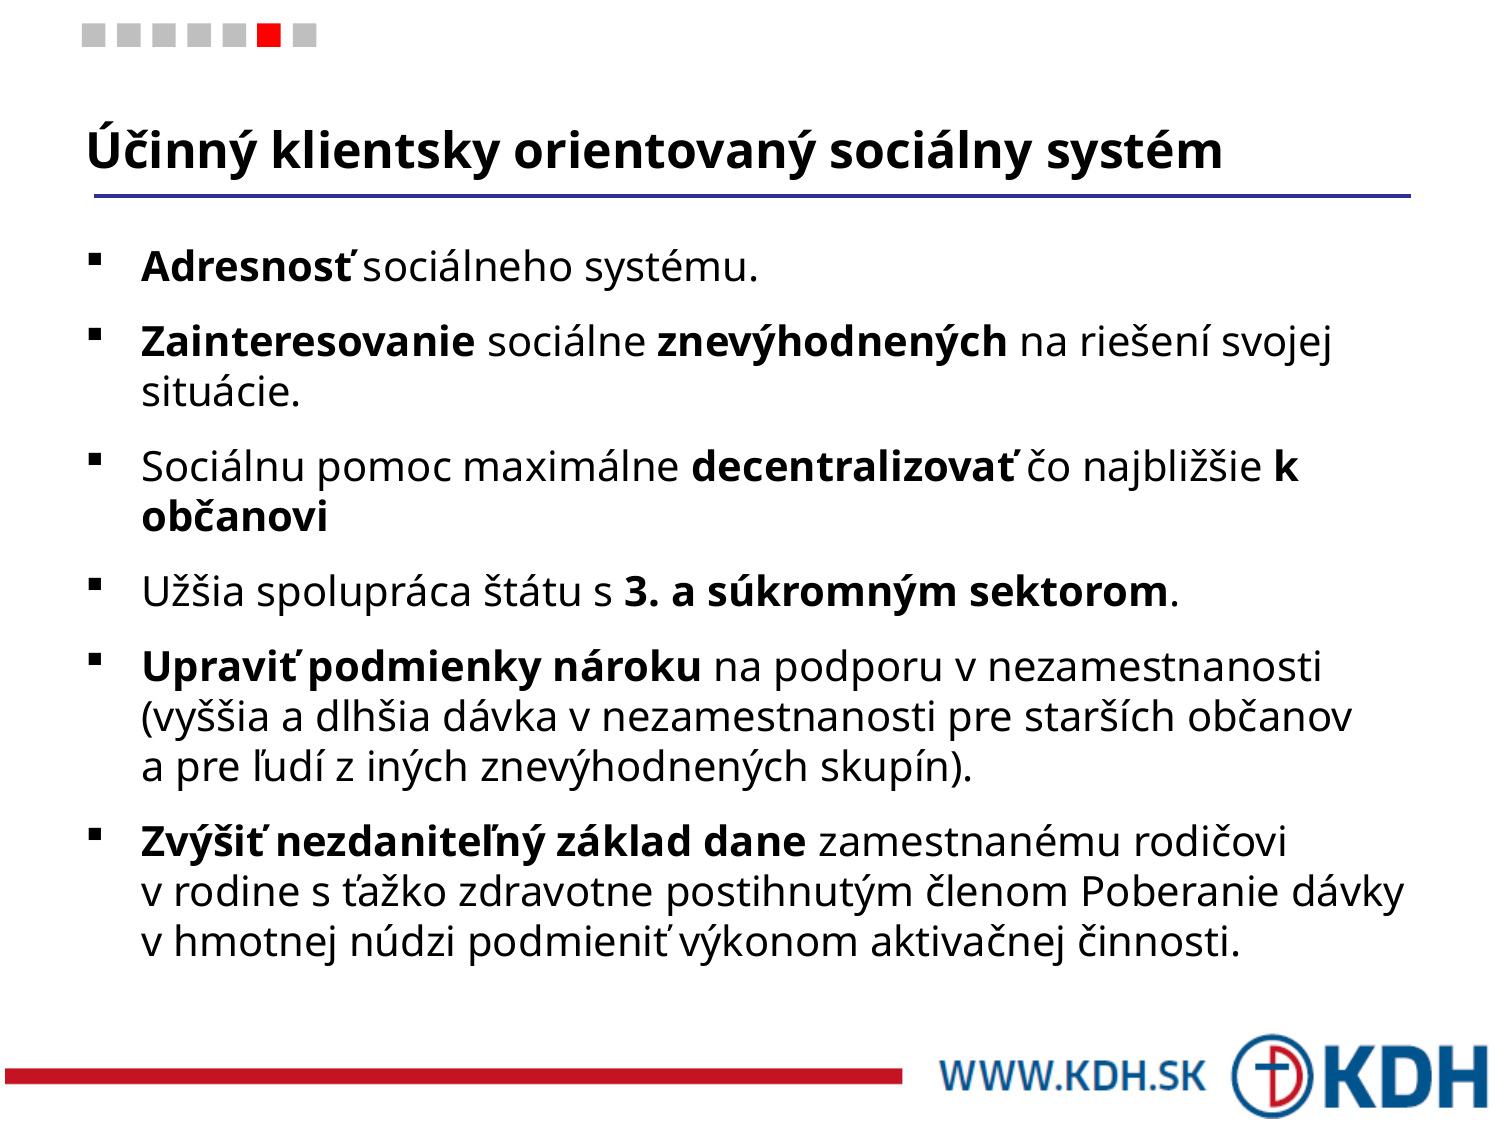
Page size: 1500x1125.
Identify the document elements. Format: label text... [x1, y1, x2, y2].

text_box [152, 23, 176, 47]
text_box [187, 23, 211, 47]
list Adresnosť sociálneho systému. Zainteresovanie sociálne znevýhodnených na riešení svojej situácie. Sociálnu pomoc maximálne decentralizovať čo najbližšie k občanovi Užšia spolupráca štátu s 3. a súkromným sektorom. Upraviť podmienky nároku na podporu v nezamestnanosti (vyššia a dlhšia dávka v nezamestnanosti pre starších občanov a pre ľudí z iných znevýhodnených skupín). Zvýšiť nezdaniteľný základ dane zamestnanému rodičovi v rodine s ťažko zdravotne postihnutým členom Poberanie dávky v hmotnej núdzi podmieniť výkonom aktivačnej činnosti. [70, 231, 1430, 1023]
text_box [81, 23, 106, 47]
text_box [292, 23, 317, 47]
title Účinný klientsky orientovaný sociálny systém [70, 78, 1449, 219]
picture [5, 1023, 1500, 1119]
text_box [257, 23, 281, 47]
text_box [117, 23, 141, 47]
text_box [222, 23, 247, 47]
